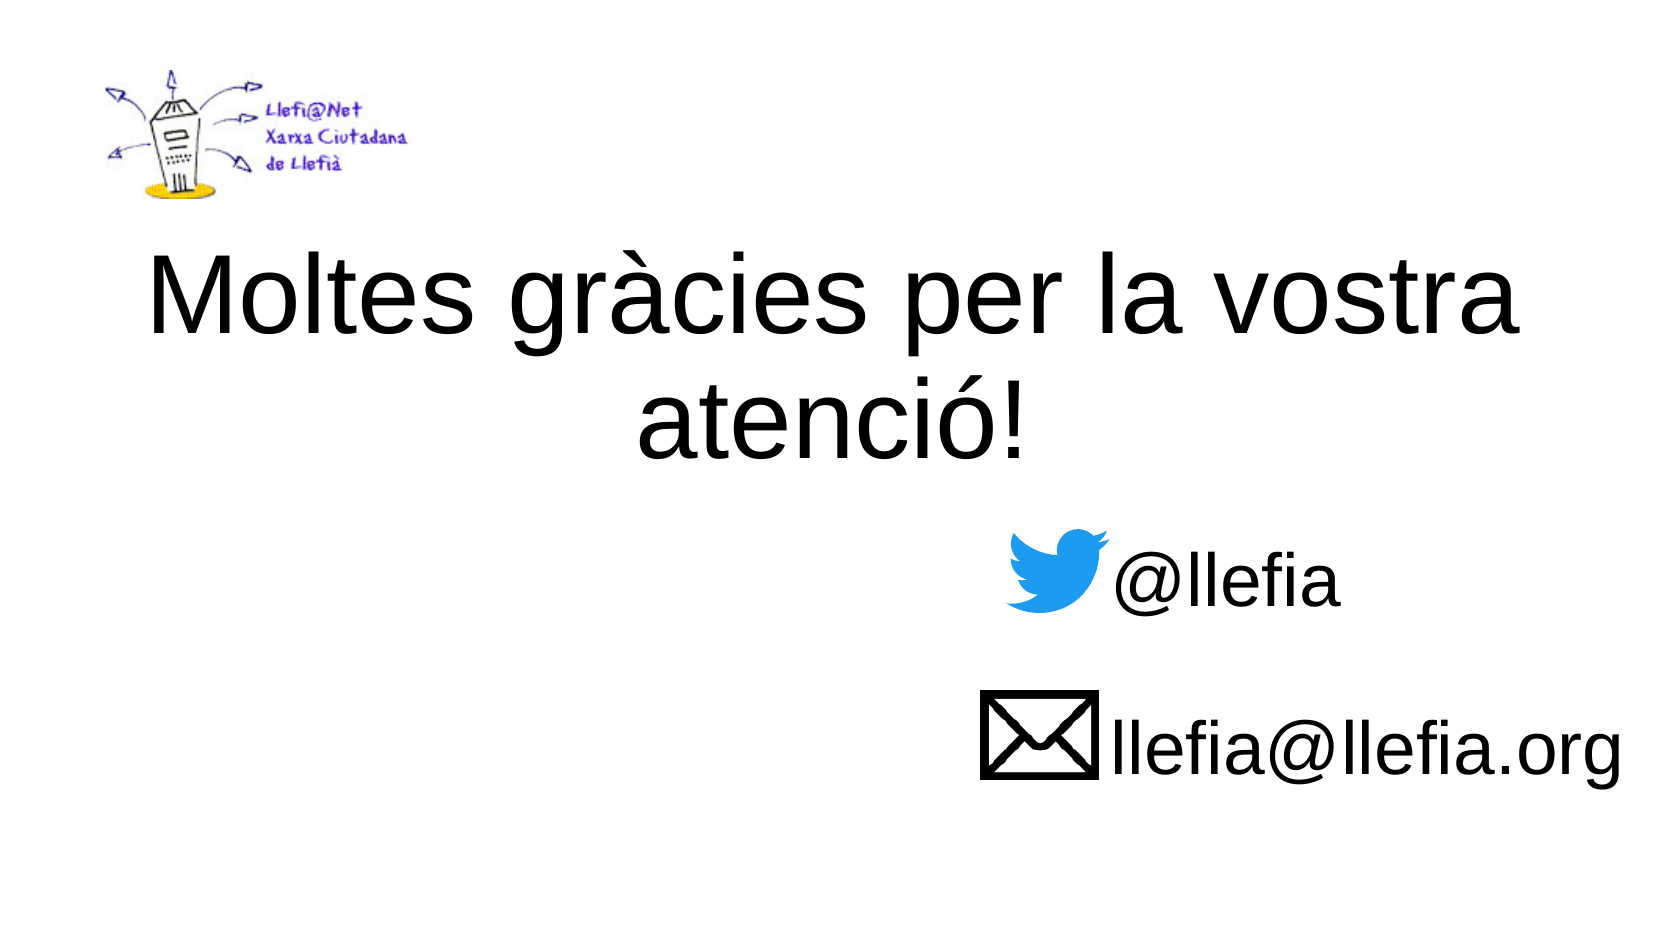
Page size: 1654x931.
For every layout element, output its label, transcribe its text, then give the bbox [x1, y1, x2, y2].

text_box @llefia llefia@llefia.org [992, 531, 1654, 931]
picture [105, 70, 412, 199]
picture [980, 690, 1099, 780]
picture [1005, 528, 1111, 615]
text_box Moltes gràcies per la vostra atenció! [82, 224, 1583, 491]
